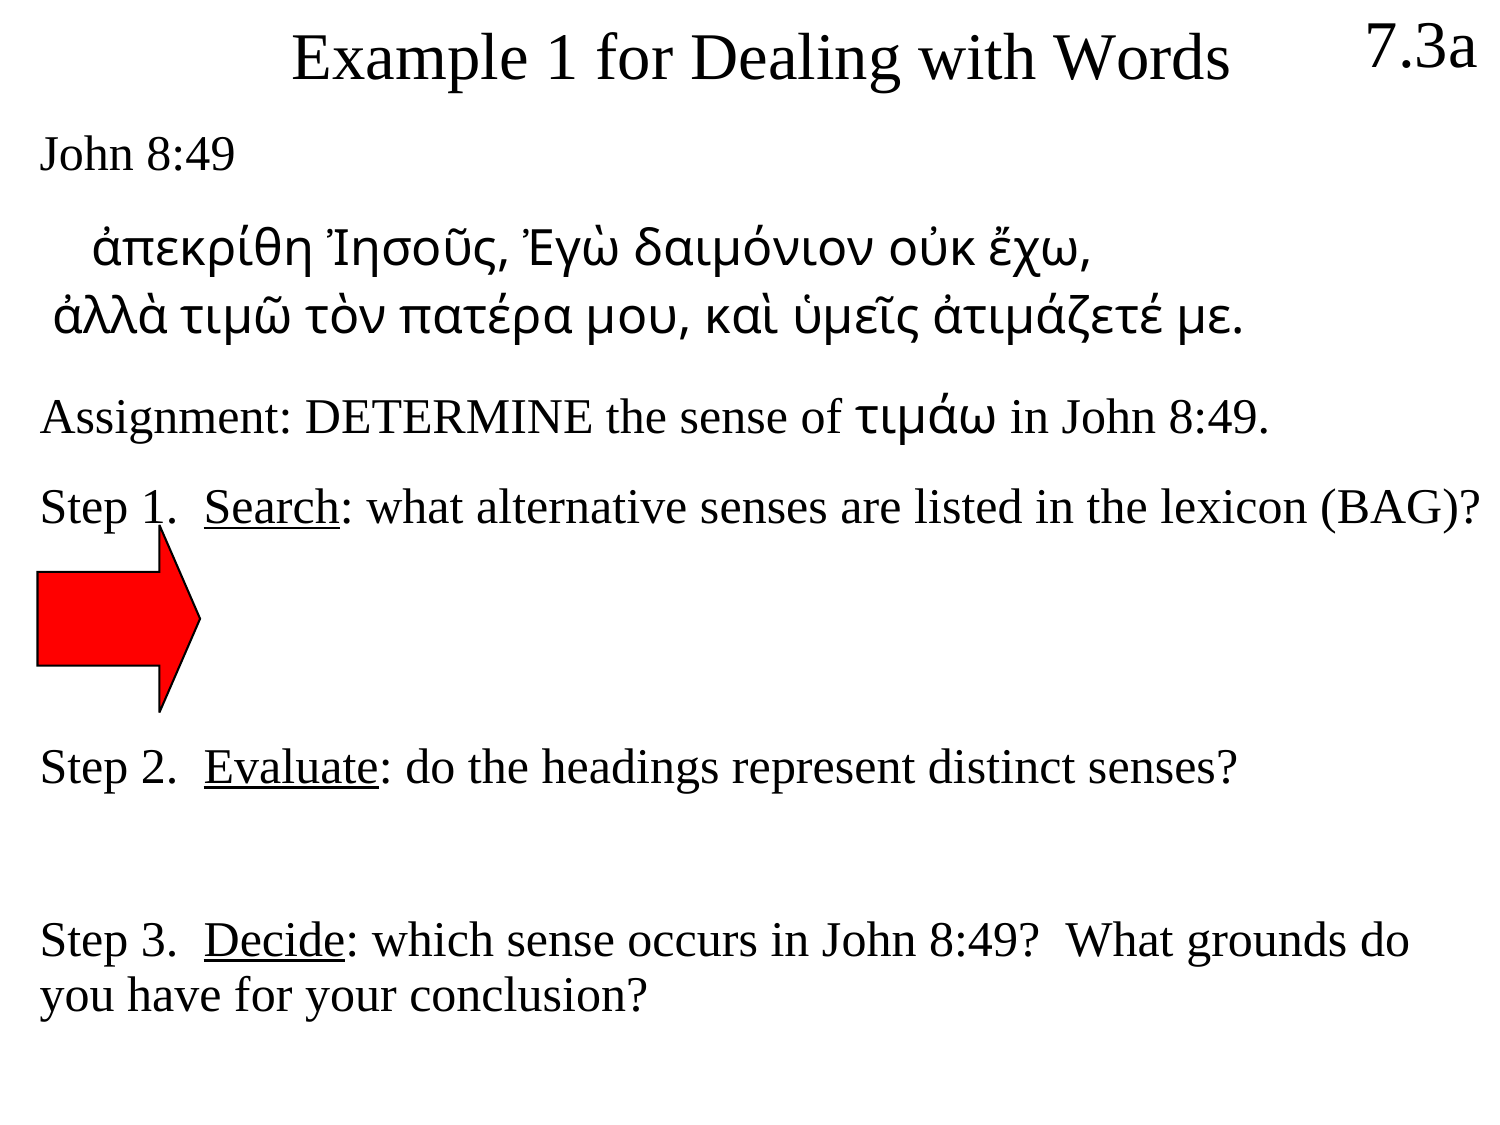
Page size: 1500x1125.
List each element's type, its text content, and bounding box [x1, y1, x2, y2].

text_box Example 1 for Dealing with Words John 8:49 ἀπεκρίθη Ἰησοῦς, Ἐγὼ δαιμόνιον οὐκ ἔχω, ἀλλὰ τιμῶ τὸν πατέρα μου, καὶ ὑμεῖς ἀτιμάζετέ με. Assignment: DETERMINE the sense of τιμάω in John 8:49. Step 1. Search: what alternative senses are listed in the lexicon (BAG)? Step 2. Evaluate: do the headings represent distinct senses? Step 3. Decide: which sense occurs in John 8:49? What grounds do you have for your conclusion? [24, 12, 1500, 1031]
text_box [37, 524, 201, 713]
text_box 7.3a [1350, 0, 1500, 90]
